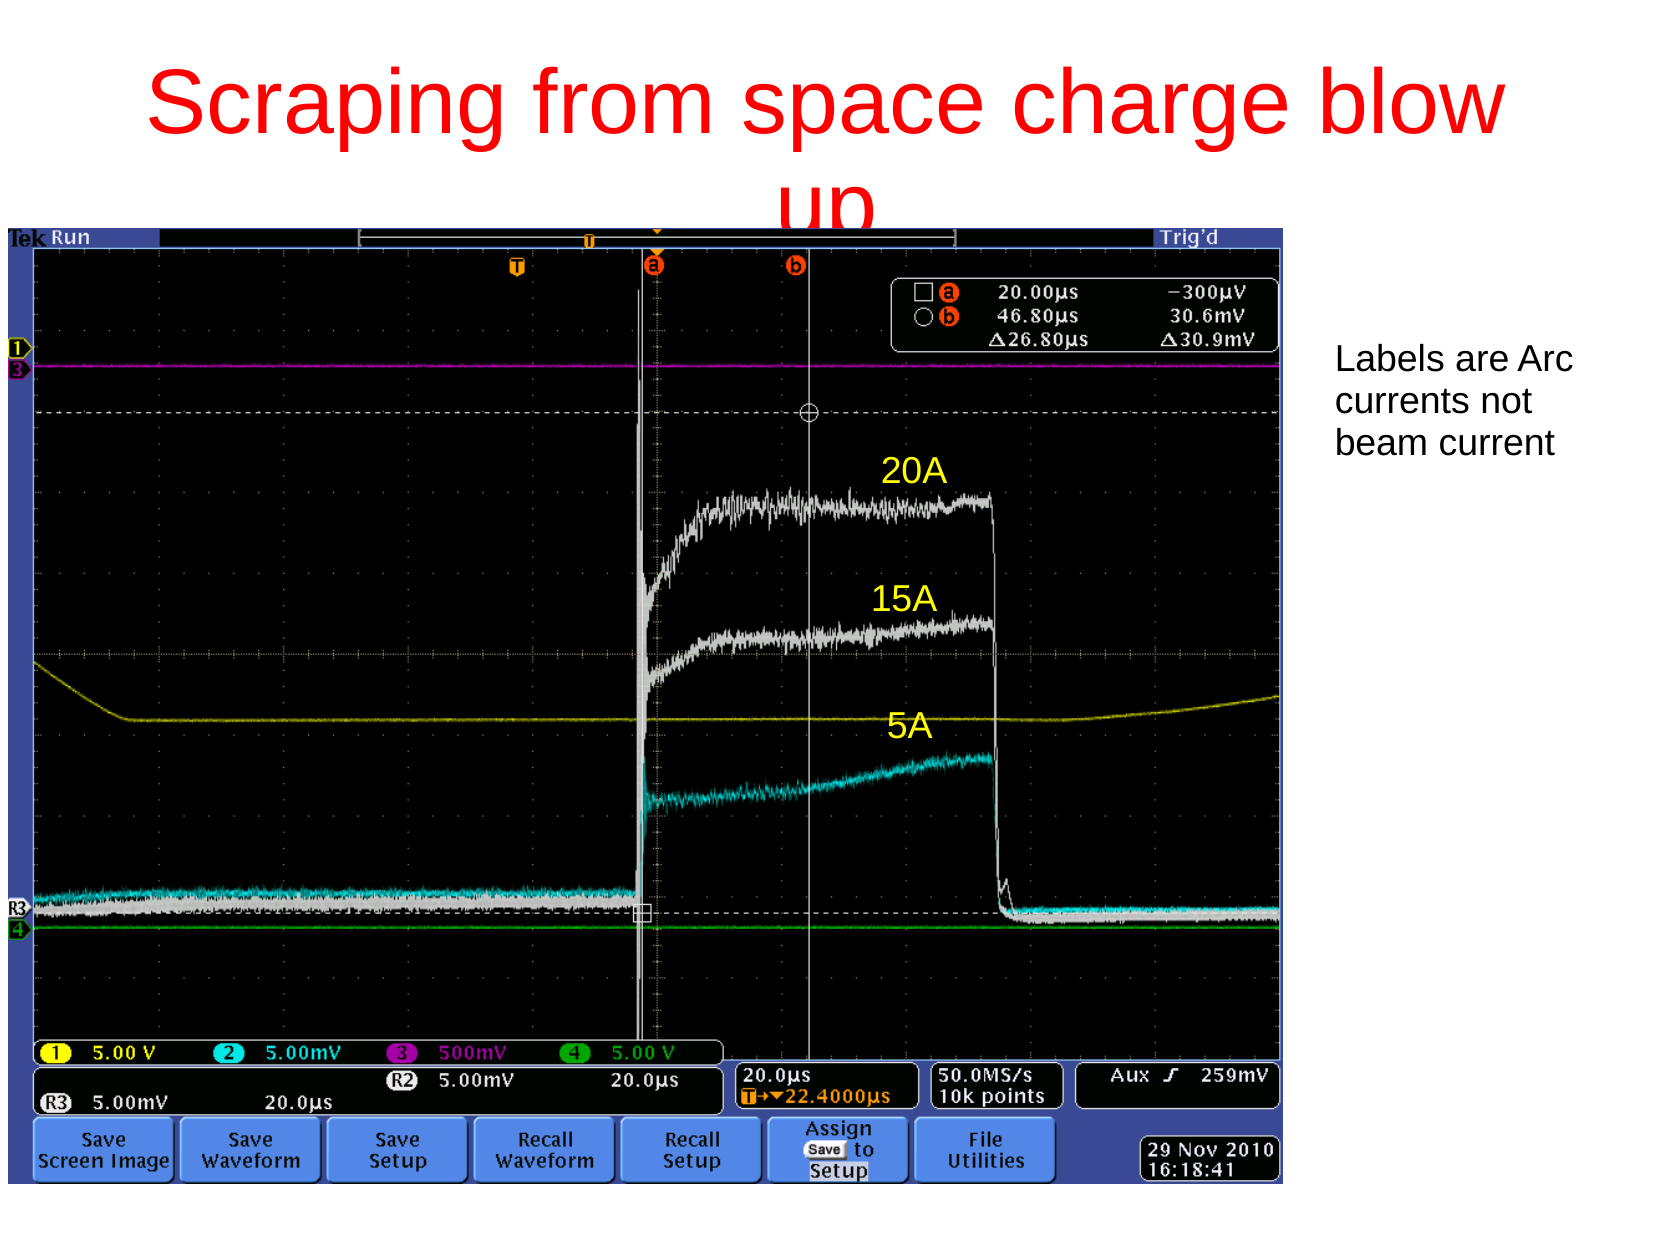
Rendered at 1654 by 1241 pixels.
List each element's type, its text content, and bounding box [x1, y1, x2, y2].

text_box 5A [872, 696, 948, 754]
title Scraping from space charge blow up [82, 56, 1571, 250]
text_box 20A [866, 441, 963, 499]
text_box Labels are Arc currents not beam current [1320, 330, 1606, 471]
picture [8, 228, 1283, 1184]
text_box 15A [856, 570, 953, 634]
